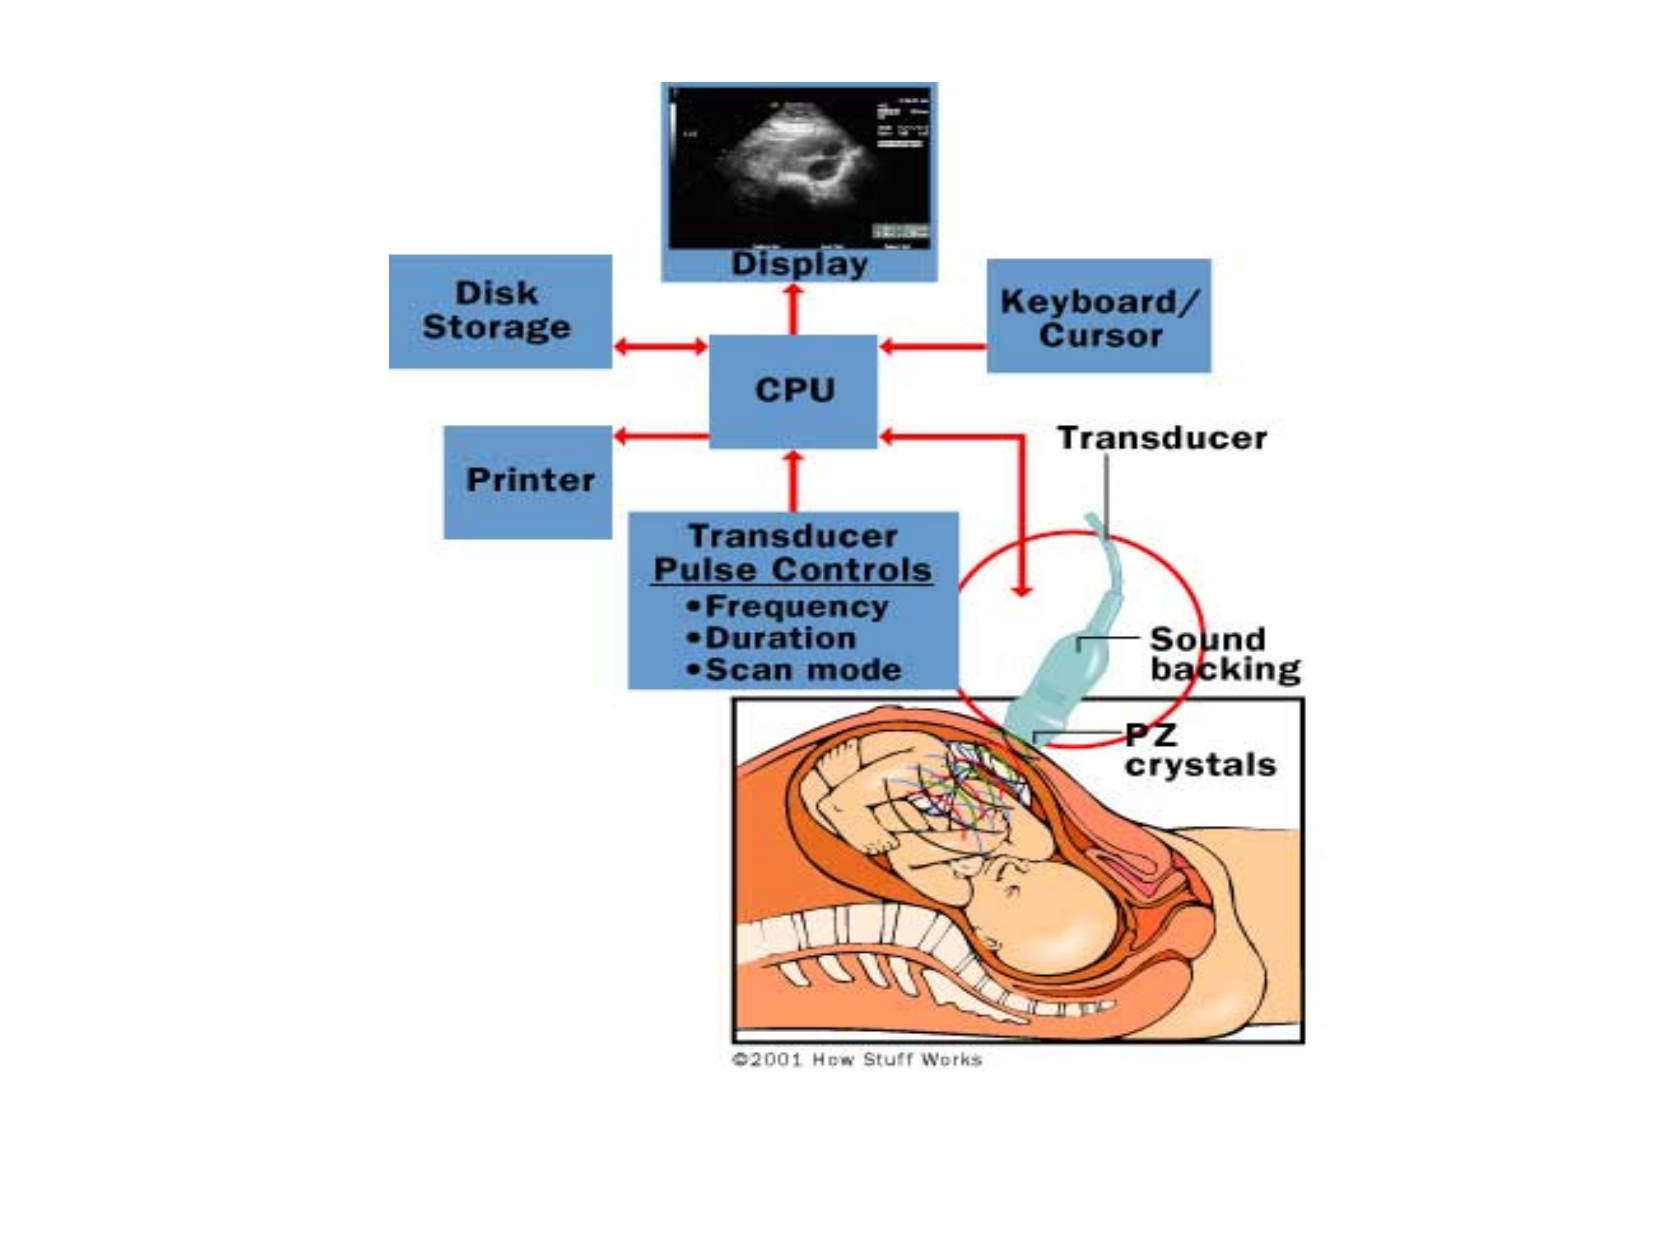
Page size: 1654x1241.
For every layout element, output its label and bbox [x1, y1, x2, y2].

picture [389, 82, 1441, 1070]
